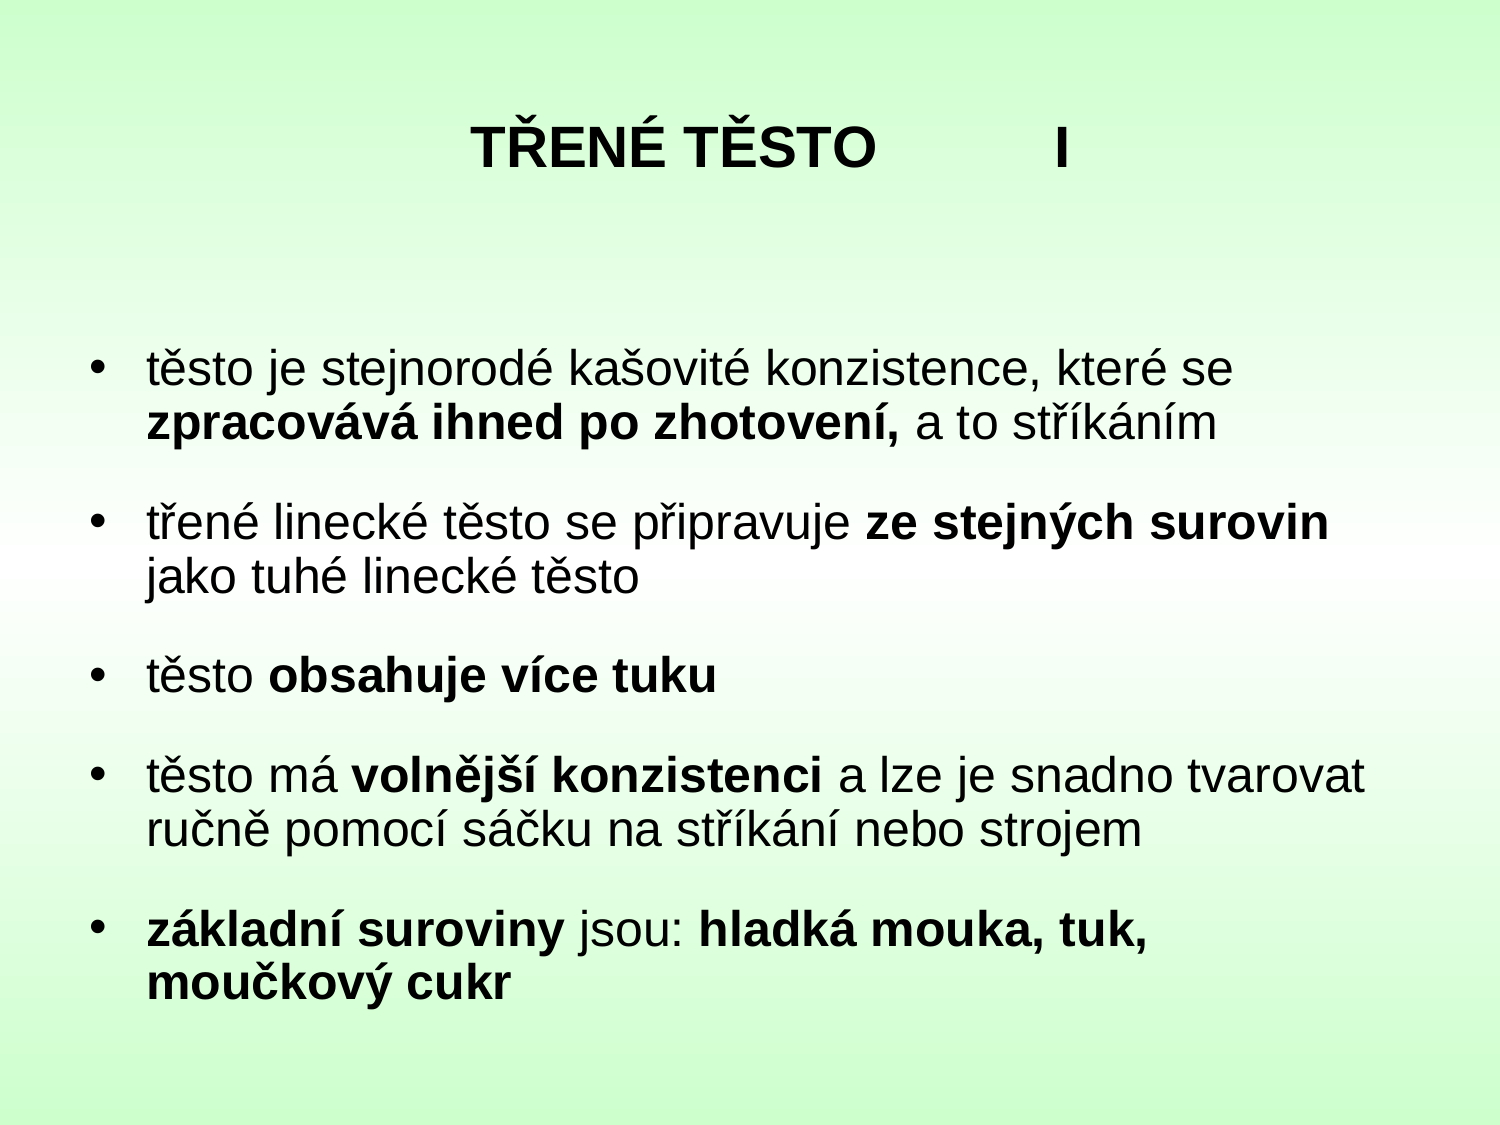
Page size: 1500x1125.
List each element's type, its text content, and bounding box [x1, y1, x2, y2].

title TŘENÉ TĚSTO I [112, 62, 1413, 226]
list těsto je stejnorodé kašovité konzistence, které se zpracovává ihned po zhotovení, a to stříkáním třené linecké těsto se připravuje ze stejných surovin jako tuhé linecké těsto těsto obsahuje více tuku těsto má volnější konzistenci a lze je snadno tvarovat ručně pomocí sáčku na stříkání nebo strojem základní suroviny jsou: hladká mouka, tuk, moučkový cukr [75, 262, 1426, 1076]
